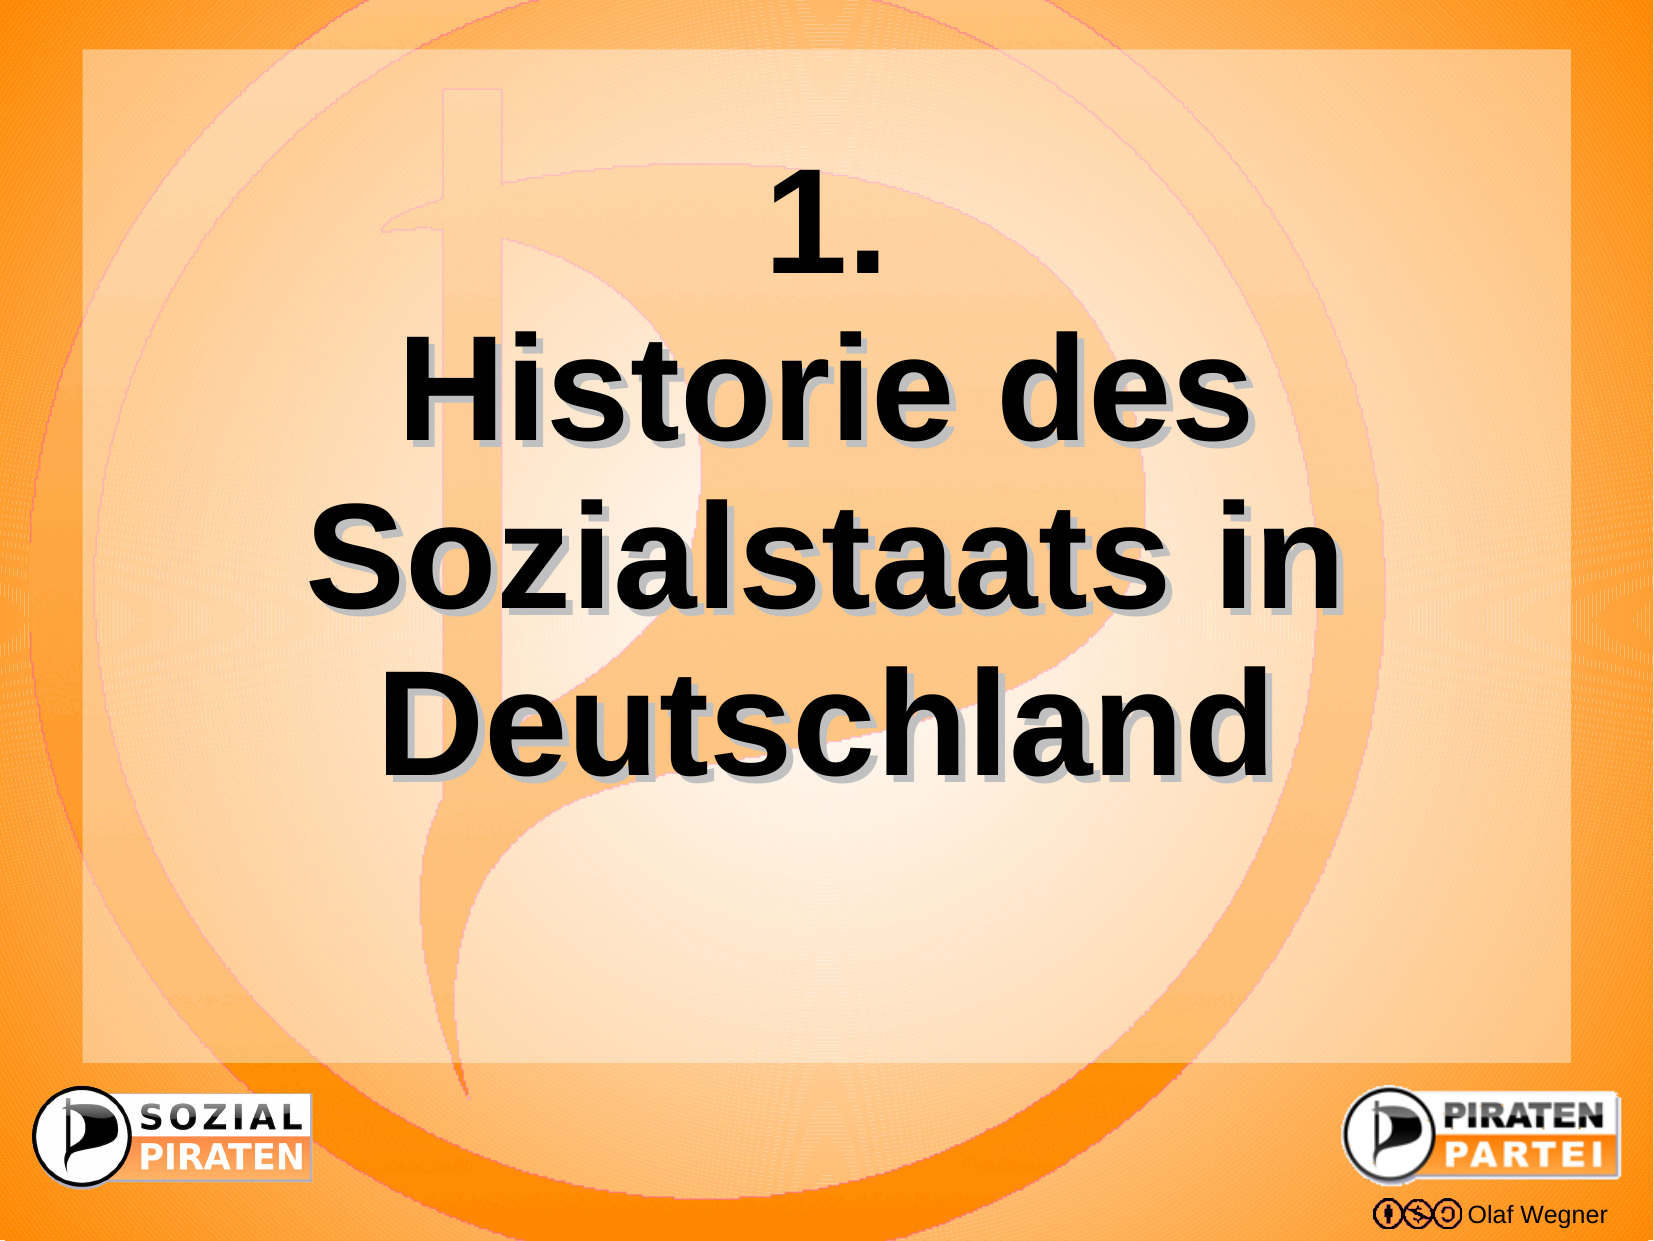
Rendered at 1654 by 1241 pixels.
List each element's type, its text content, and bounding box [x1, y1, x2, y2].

picture [29, 0, 1623, 1241]
text_box Olaf Wegner [1452, 1193, 1623, 1237]
subtitle 1. Historie des Sozialstaats in Deutschland [82, 49, 1571, 1063]
